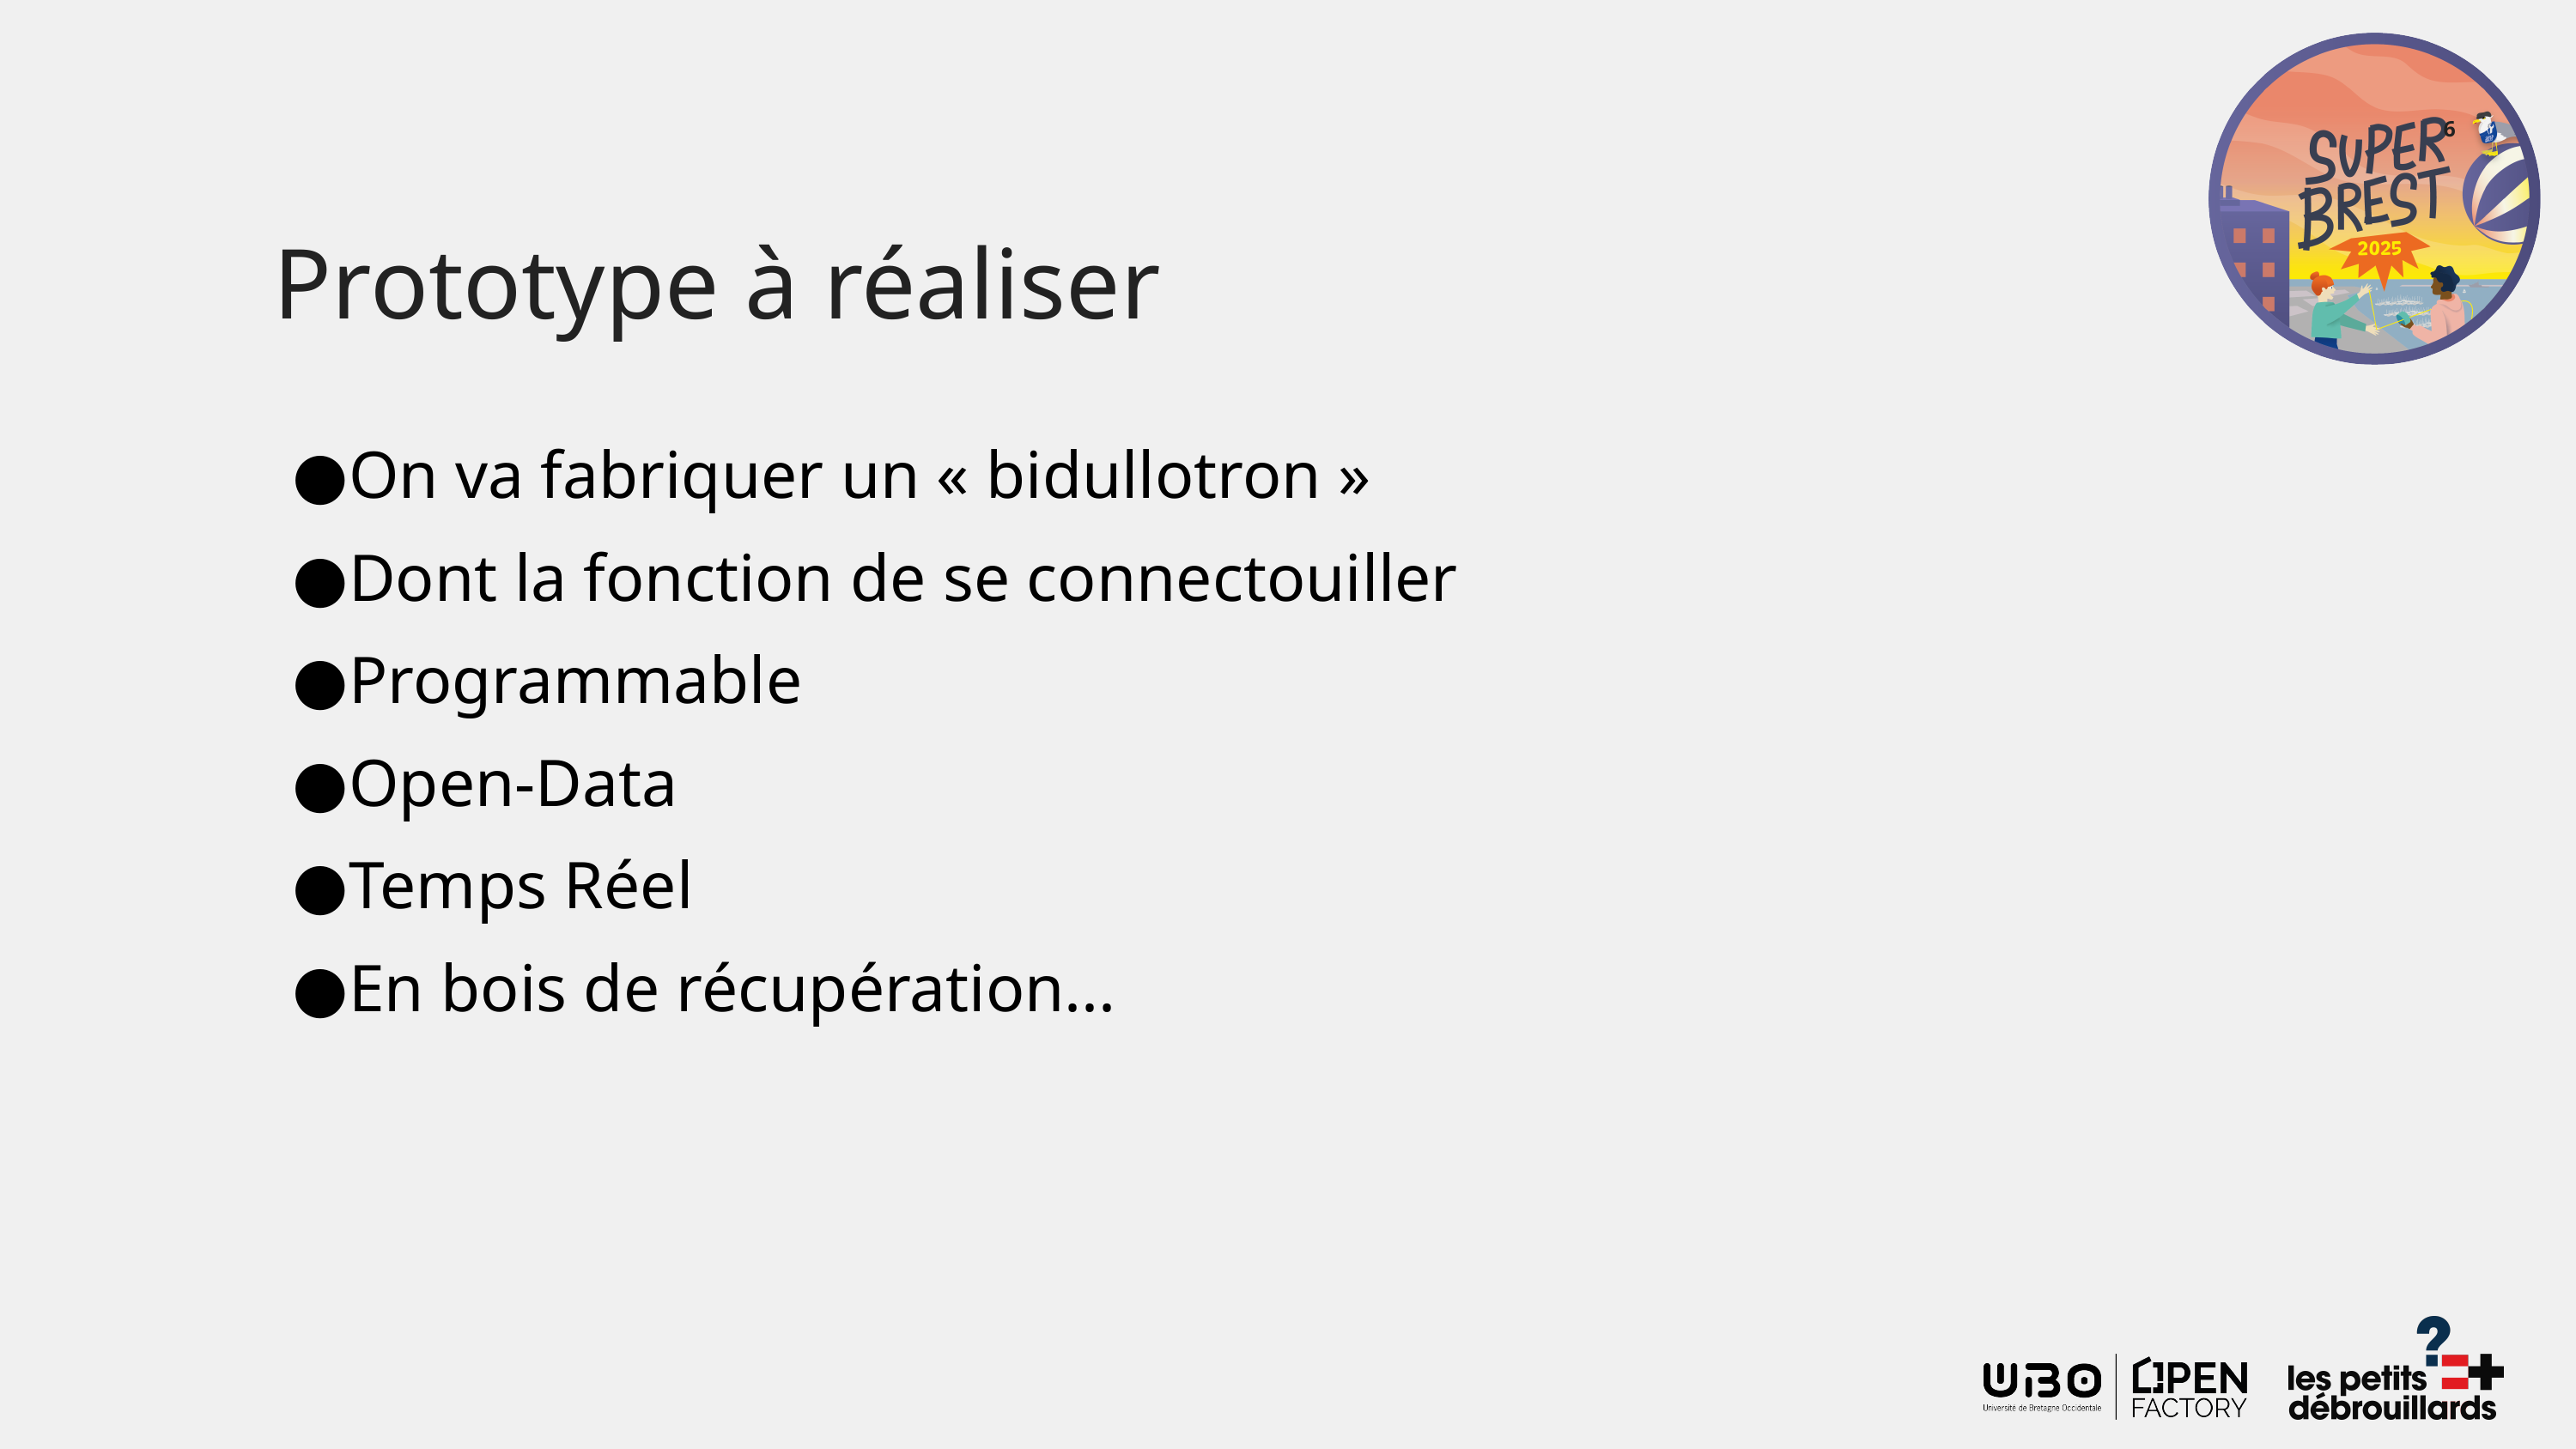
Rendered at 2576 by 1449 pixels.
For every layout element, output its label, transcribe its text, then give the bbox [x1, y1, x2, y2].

slide_number <numéro> [2307, 93, 2456, 145]
picture [2288, 1316, 2504, 1420]
title Prototype à réaliser [273, 217, 1741, 434]
list On va fabriquer un « bidullotron » Dont la fonction de se connectouiller Programmable Open-Data Temps Réel En bois de récupération... [275, 433, 2188, 1122]
picture [1984, 1354, 2247, 1420]
picture [2208, 33, 2541, 365]
